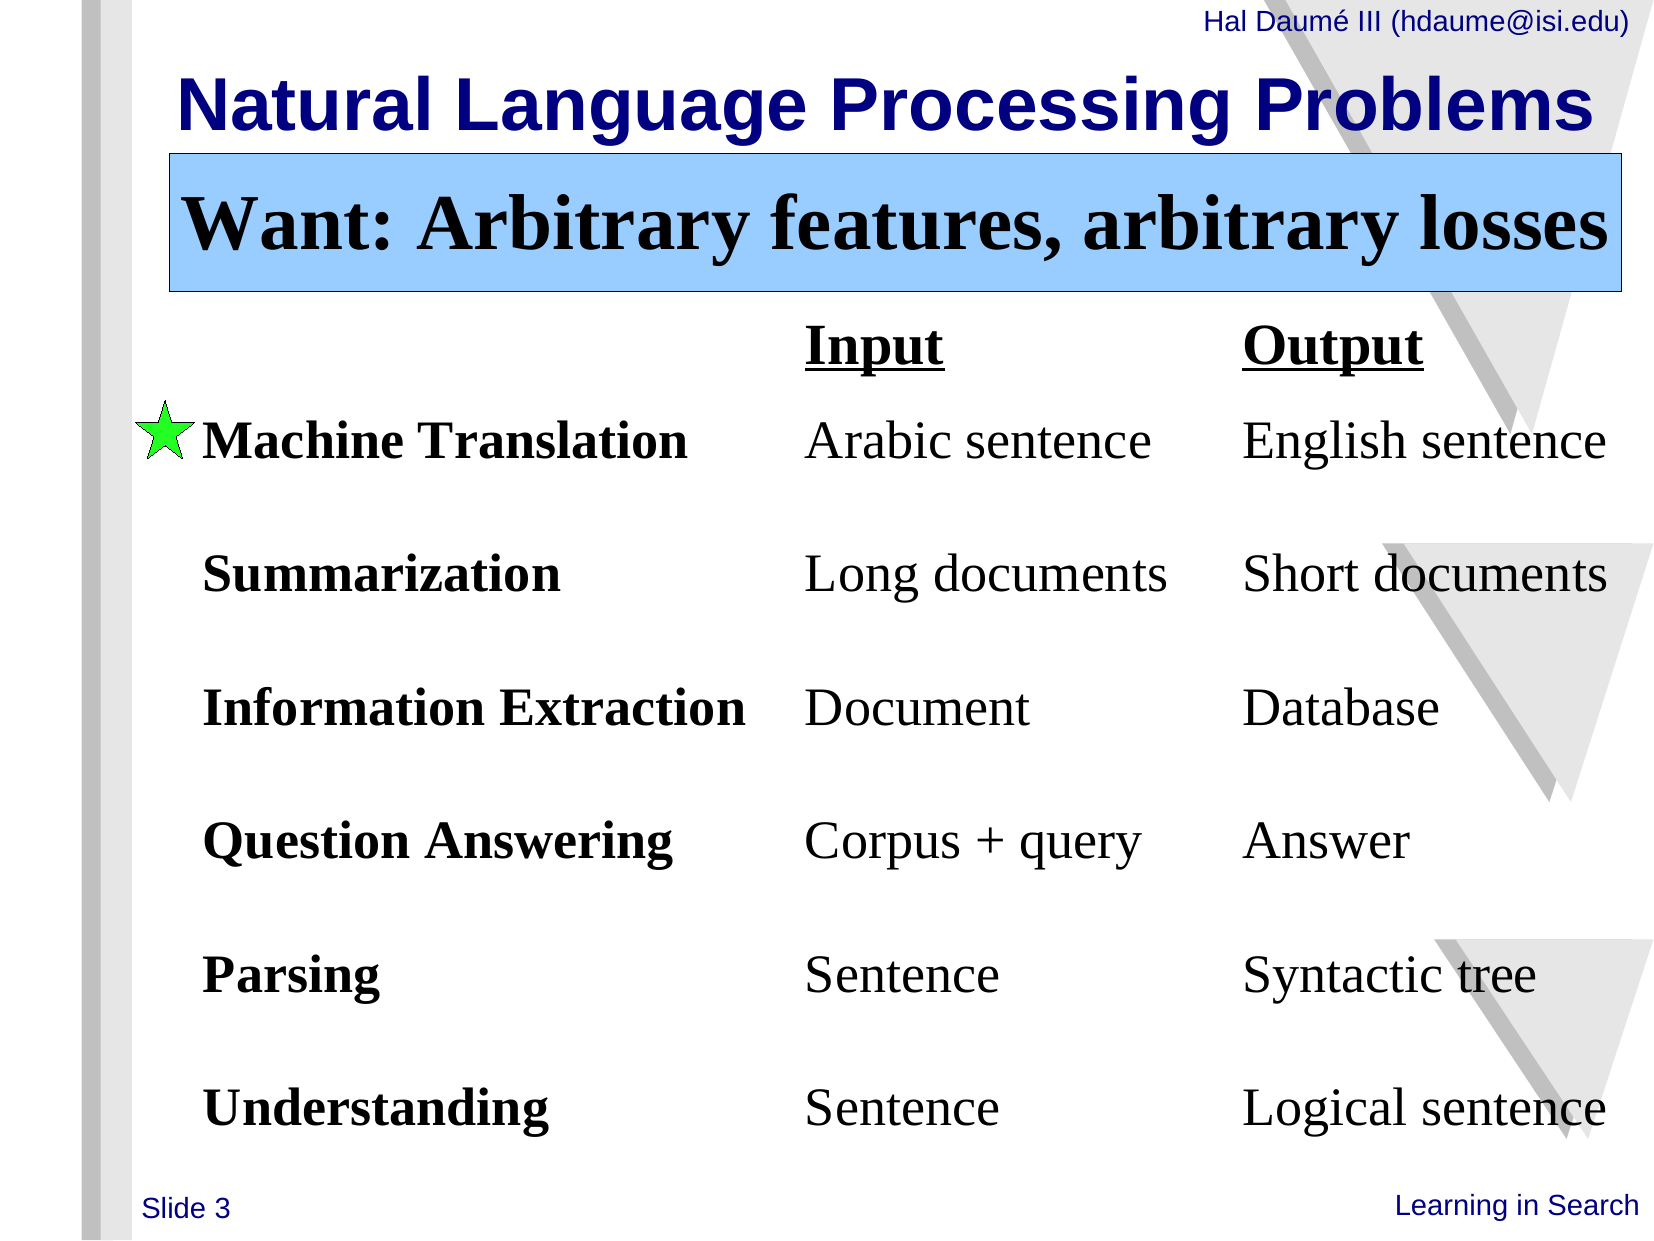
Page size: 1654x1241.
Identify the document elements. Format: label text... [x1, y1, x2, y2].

text_box Sentence [805, 943, 1001, 1010]
text_box Answer [1242, 810, 1412, 876]
text_box Arabic sentence [805, 409, 1153, 476]
text_box Short documents [1242, 543, 1609, 609]
text_box Syntactic tree [1242, 943, 1539, 1010]
text_box Information Extraction [202, 676, 748, 748]
title Natural Language Processing Problems [176, 44, 1626, 166]
text_box [135, 400, 195, 459]
text_box English sentence [1242, 409, 1609, 476]
text_box Parsing [202, 943, 381, 1015]
text_box Output [1242, 312, 1425, 389]
text_box Summarization [202, 543, 562, 615]
text_box Want: Arbitrary features, arbitrary losses [169, 153, 1622, 292]
text_box Machine Translation [202, 409, 690, 481]
text_box Long documents [805, 543, 1169, 609]
text_box Understanding [202, 1077, 551, 1149]
text_box Sentence [805, 1077, 1001, 1143]
text_box Input [805, 312, 945, 389]
text_box Document [805, 676, 1032, 743]
text_box Question Answering [202, 810, 675, 882]
text_box Database [1242, 676, 1441, 743]
text_box Corpus + query [805, 810, 1144, 876]
text_box Logical sentence [1242, 1077, 1609, 1153]
